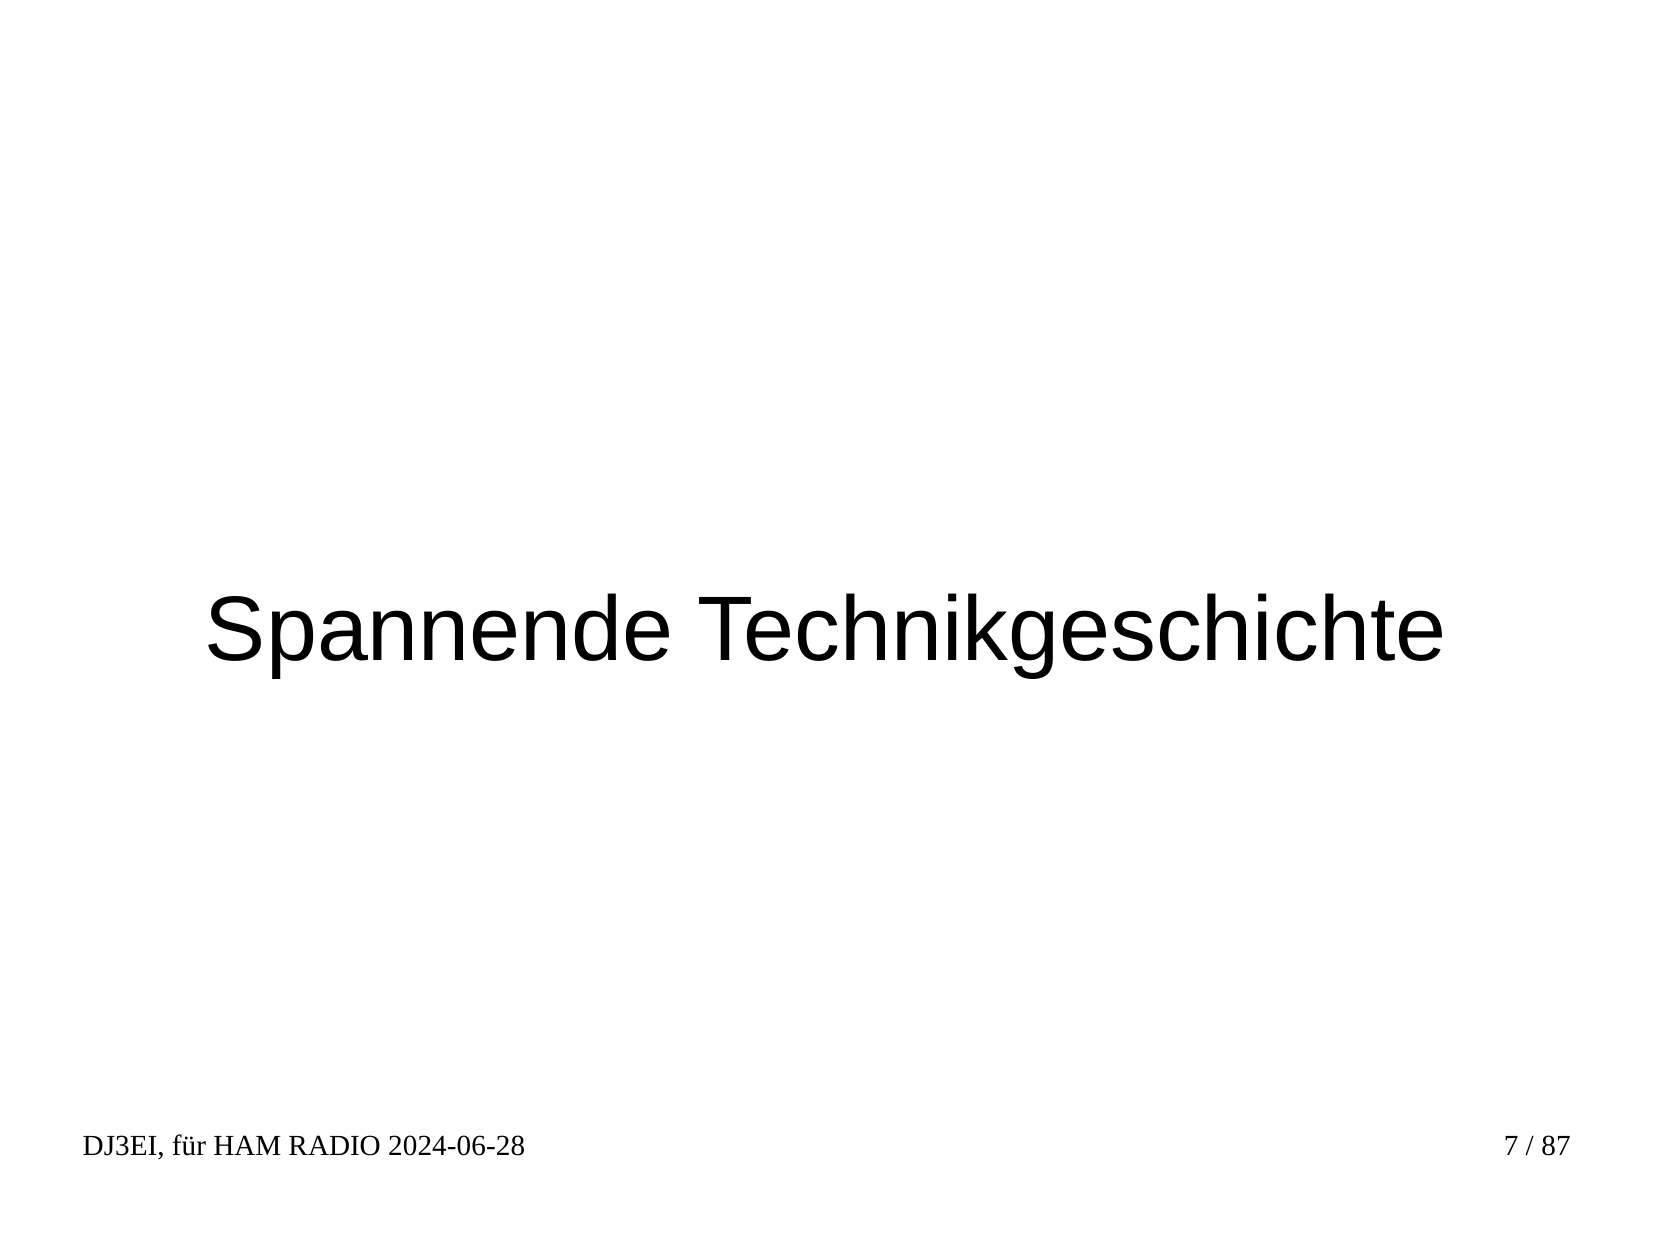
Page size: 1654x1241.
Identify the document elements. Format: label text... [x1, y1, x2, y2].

title Spannende Technikgeschichte [82, 525, 1571, 733]
